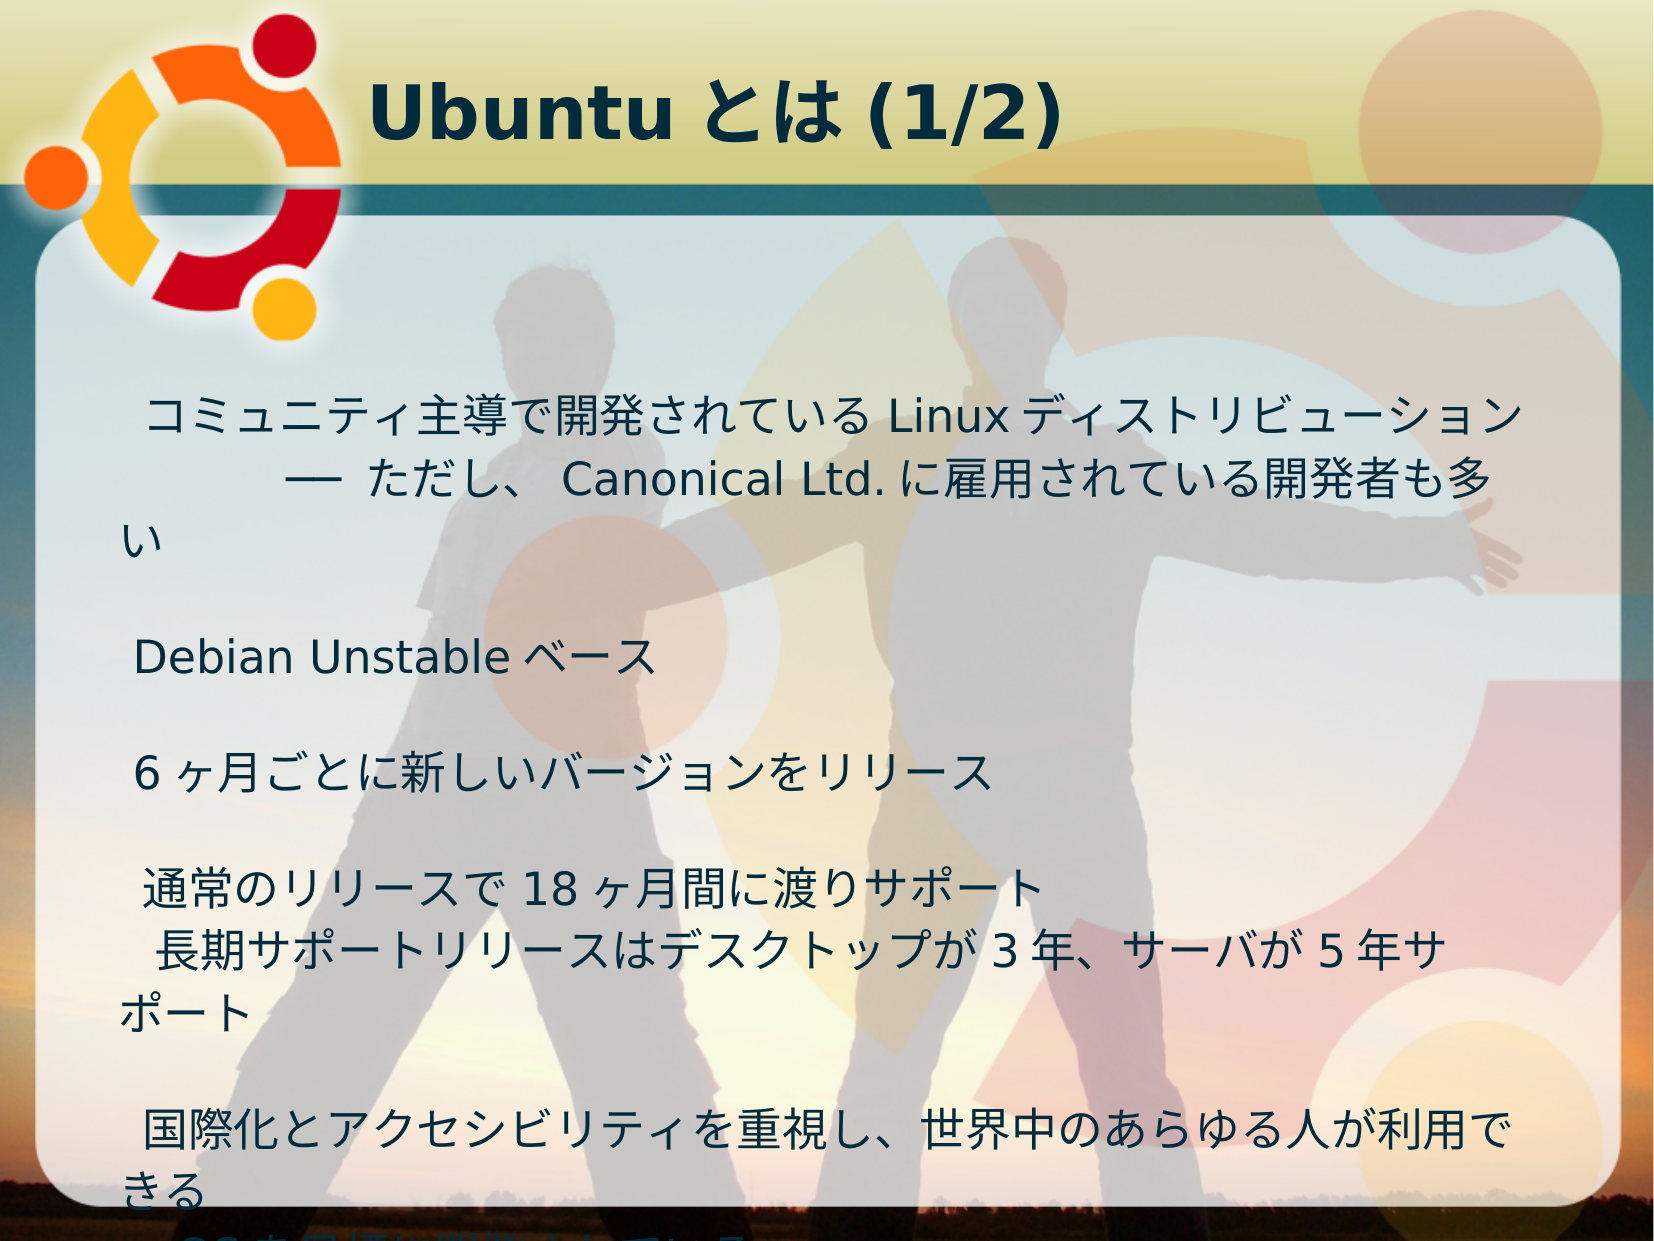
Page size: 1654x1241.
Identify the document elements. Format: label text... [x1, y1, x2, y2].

text_box Ubuntuとは(1/2) [366, 59, 1625, 152]
picture [0, 0, 1654, 1241]
text_box コミュニティ主導で開発されているLinuxディストリビューション ── ただし、Canonical Ltd.に雇用されている開発者も多い Debian Unstableベース 6ヶ月ごとに新しいバージョンをリリース 通常のリリースで18ヶ月間に渡りサポート 長期サポートリリースはデスクトップが3年、サーバが5年サポート 国際化とアクセシビリティを重視し、世界中のあらゆる人が利用できる OSを目標に開発されている [118, 383, 1536, 1137]
